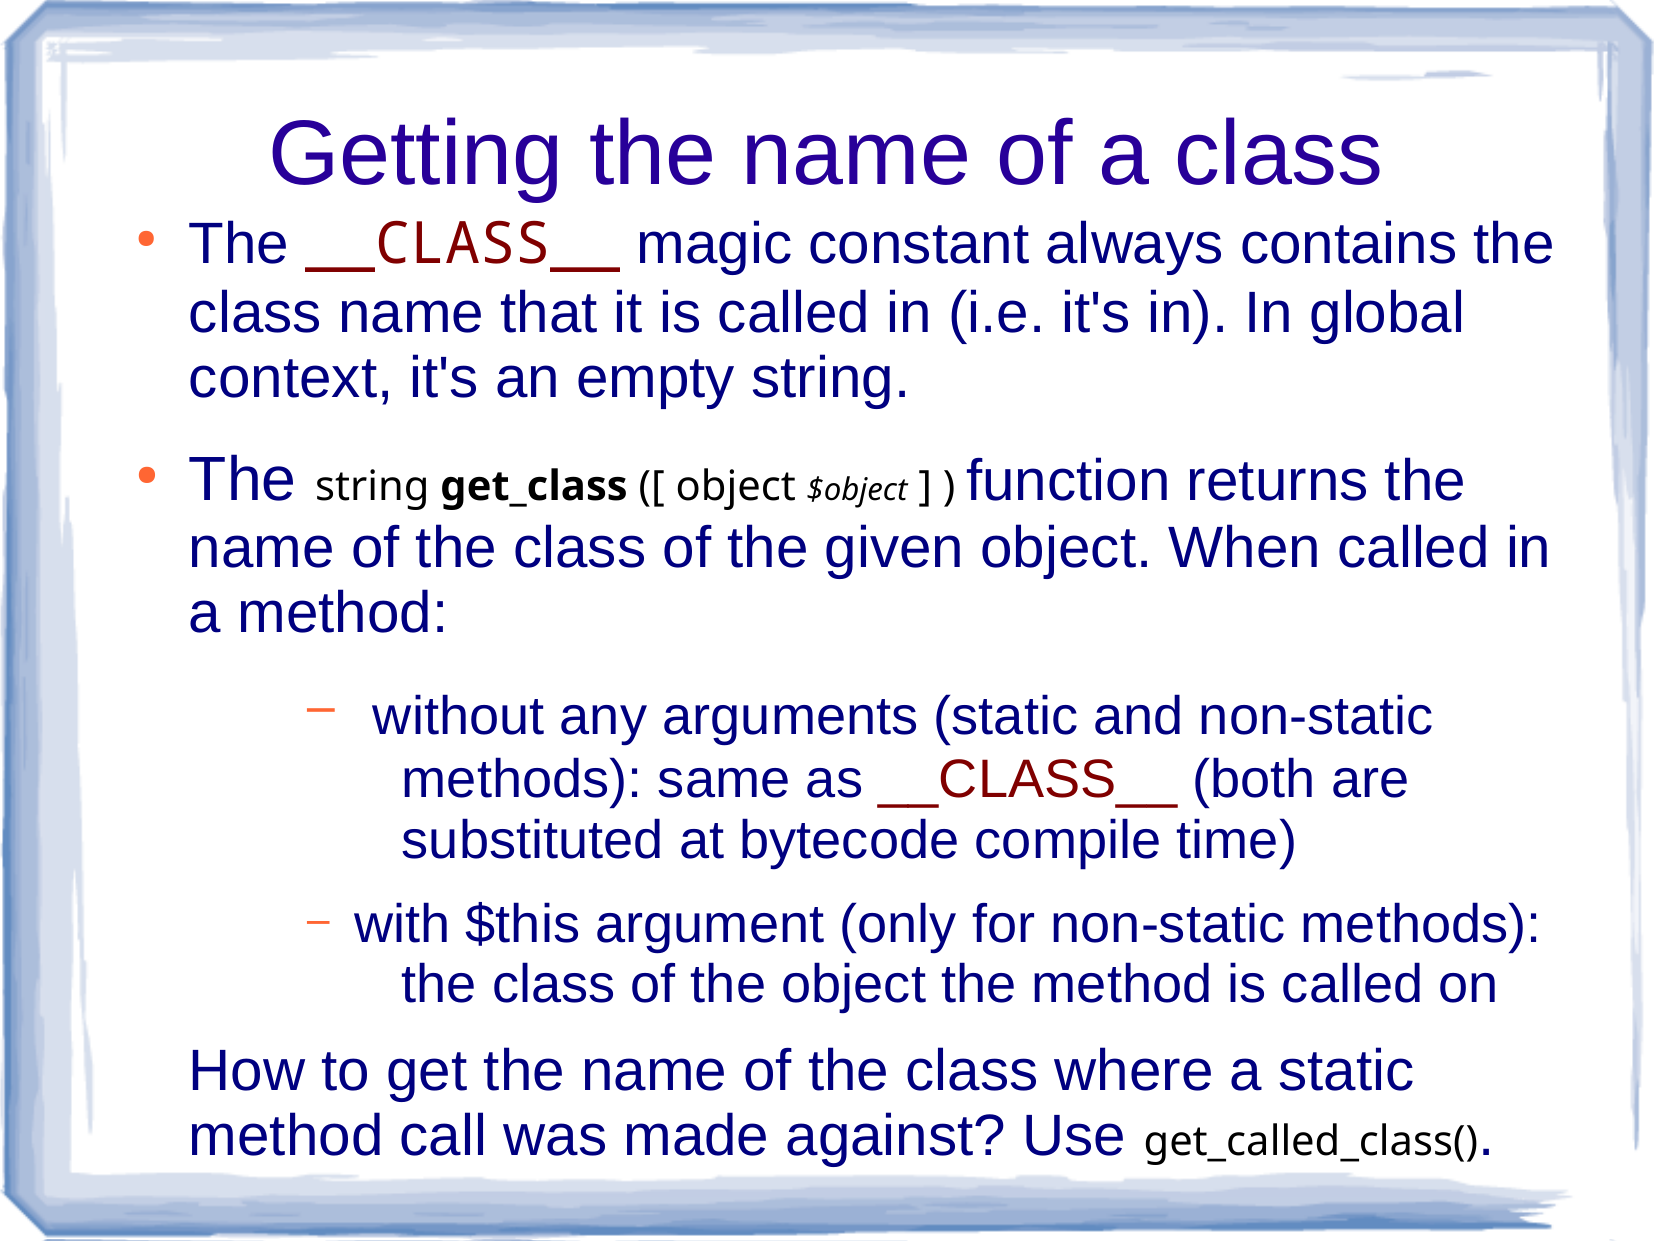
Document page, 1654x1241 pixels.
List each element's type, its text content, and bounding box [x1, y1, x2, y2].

title Getting the name of a class [82, 49, 1571, 257]
picture [0, 0, 1654, 1241]
list The __CLASS__ magic constant always contains the class name that it is called in (i.e. it's in). In global context, it's an empty string. The string get_class ([ object $object ] ) function returns the name of the class of the given object. When called in a method: without any arguments (static and non-static methods): same as __CLASS__ (both are substituted at bytecode compile time) with $this argument (only for non-static methods): the class of the object the method is called on How to get the name of the class where a static method call was made against? Use get_called_class(). [118, 200, 1571, 1157]
